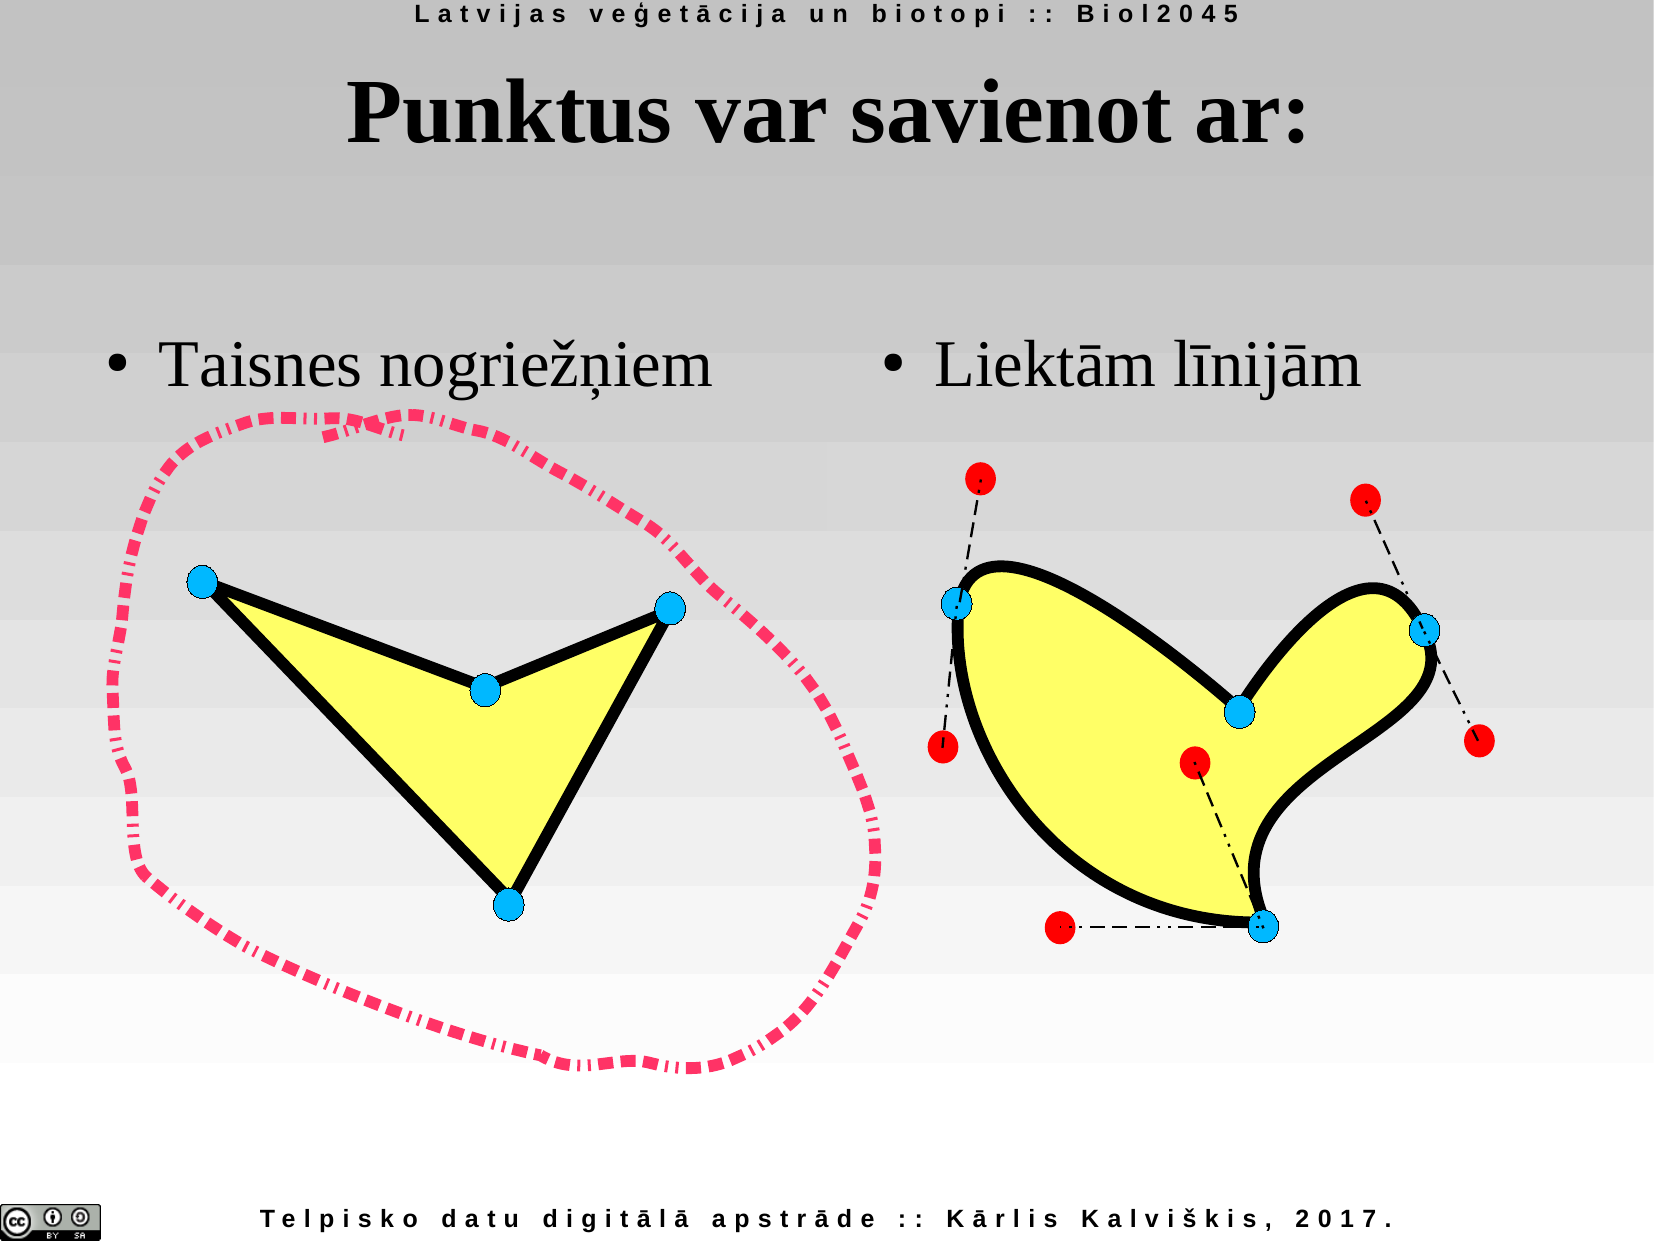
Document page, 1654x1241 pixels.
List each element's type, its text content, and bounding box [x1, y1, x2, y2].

title Punktus var savienot ar: [34, 61, 1626, 296]
text_box [1350, 483, 1381, 517]
text_box [186, 565, 686, 922]
list Liektām līnijām [863, 327, 1603, 1172]
text_box [965, 462, 996, 496]
picture [0, 0, 1654, 1241]
text_box [927, 730, 959, 764]
text_box [1464, 724, 1495, 758]
list Taisnes nogriežņiem [87, 327, 827, 1172]
text_box [941, 566, 1440, 943]
text_box [1044, 911, 1076, 945]
